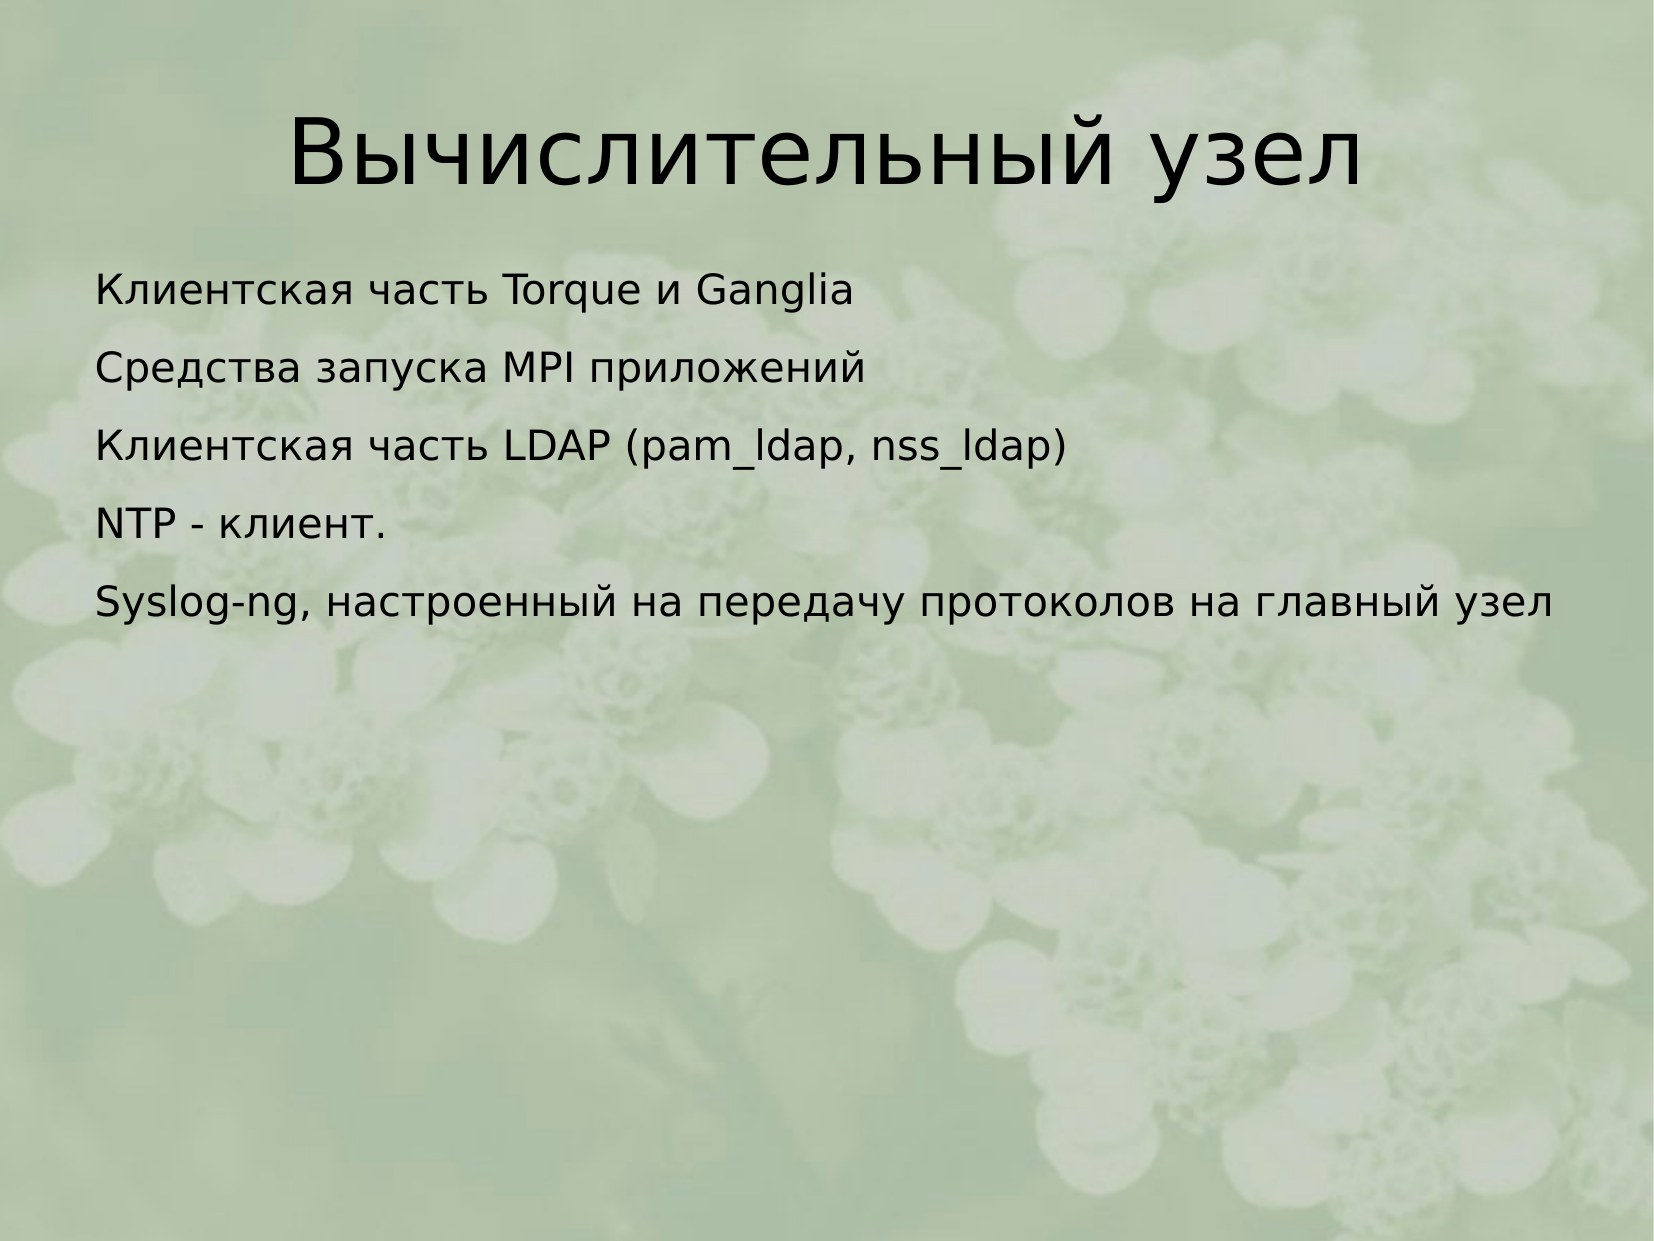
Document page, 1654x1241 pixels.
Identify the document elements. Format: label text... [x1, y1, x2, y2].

picture [0, 0, 1654, 1241]
title Вычислительный узел [82, 56, 1571, 250]
list Клиентская часть Torque и Ganglia Средства запуска MPI приложений Клиентская часть LDAP (pam_ldap, nss_ldap) NTP - клиент. Syslog-ng, настроенный на передачу протоколов на главный узел [76, 265, 1565, 1070]
